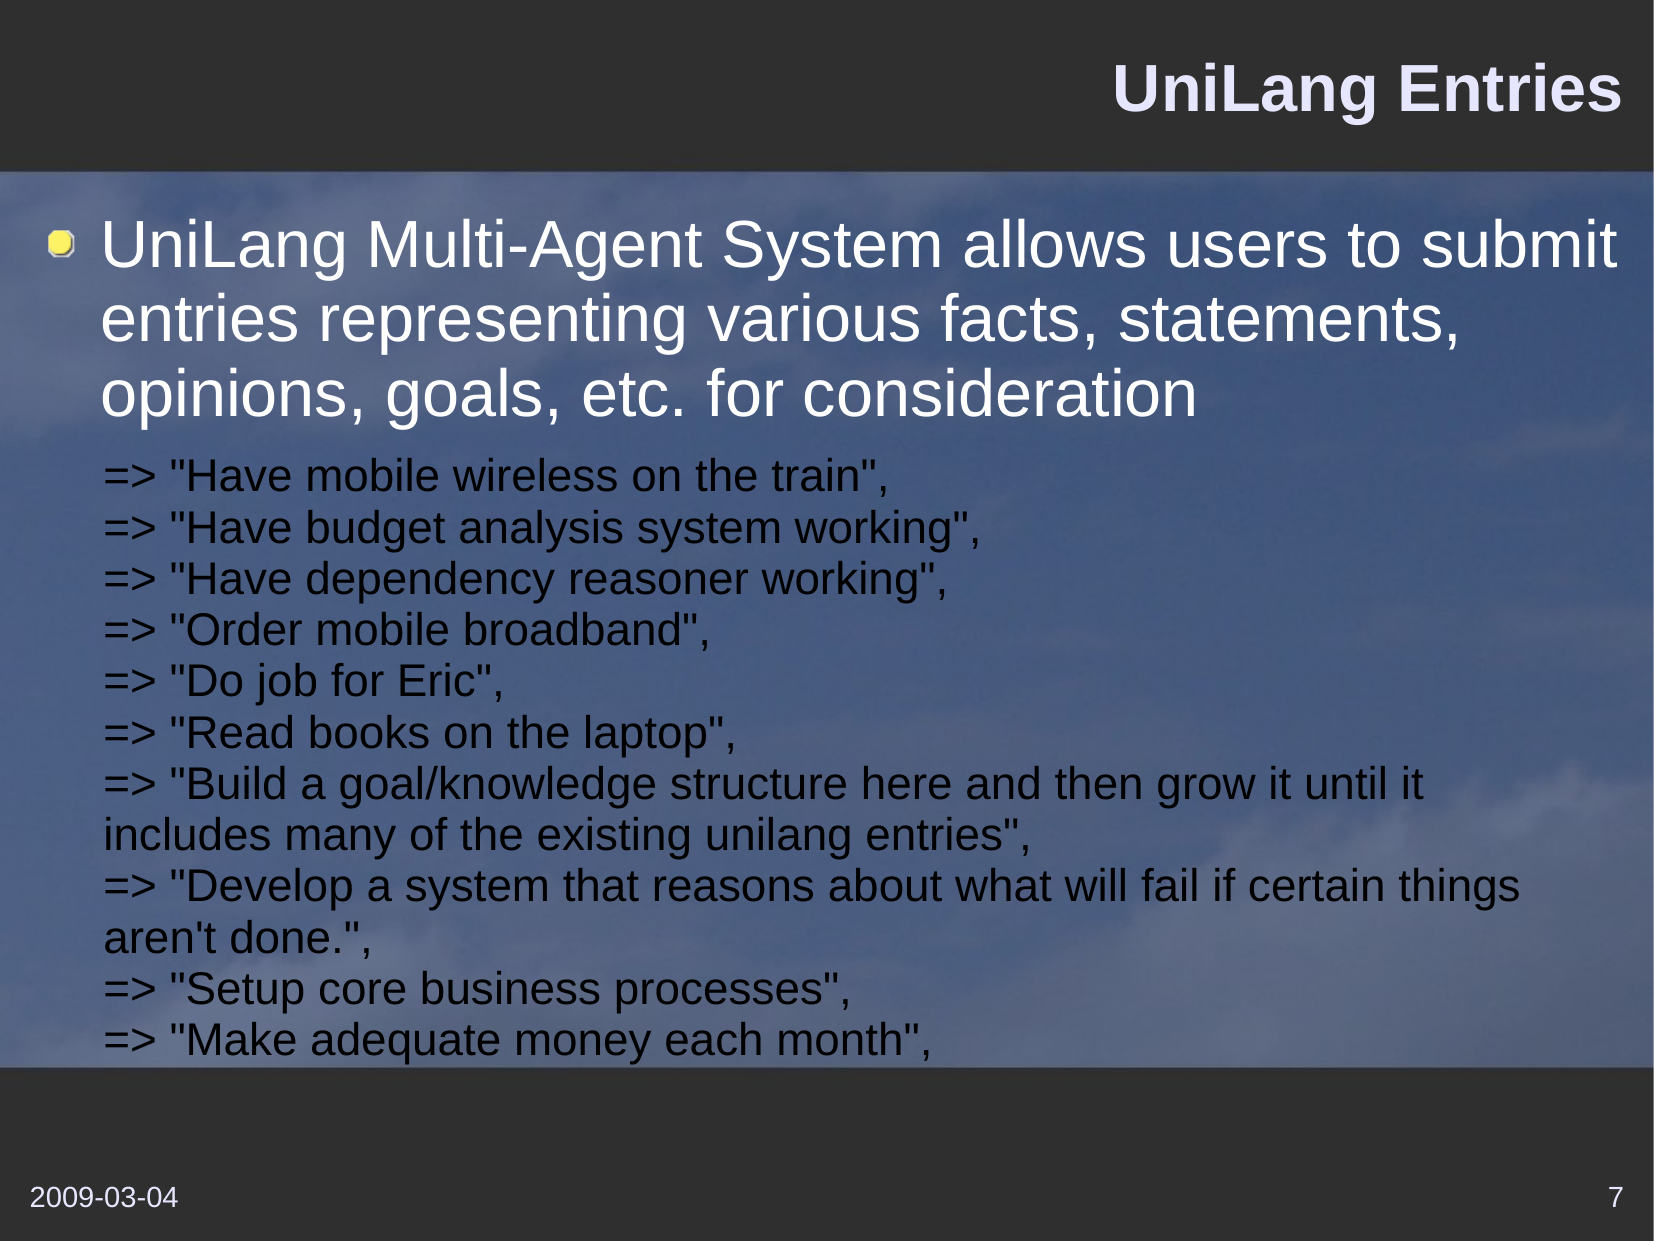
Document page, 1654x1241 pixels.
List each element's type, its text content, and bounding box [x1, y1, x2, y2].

list UniLang Multi-Agent System allows users to submit entries representing various facts, statements, opinions, goals, etc. for consideration [29, 206, 1625, 1034]
text_box => "Have mobile wireless on the train", => "Have budget analysis system working", => "Have dependency reasoner working", => "Order mobile broadband", => "Do job for Eric", => "Read books on the laptop", => "Build a goal/knowledge structure here and then grow it until it includes many of the existing unilang entries", => "Develop a system that reasons about what will fail if certain things aren't done.", => "Setup core business processes", => "Make adequate money each month", [88, 1034, 1595, 1073]
picture [0, 0, 1654, 1241]
title UniLang Entries [29, 29, 1625, 148]
